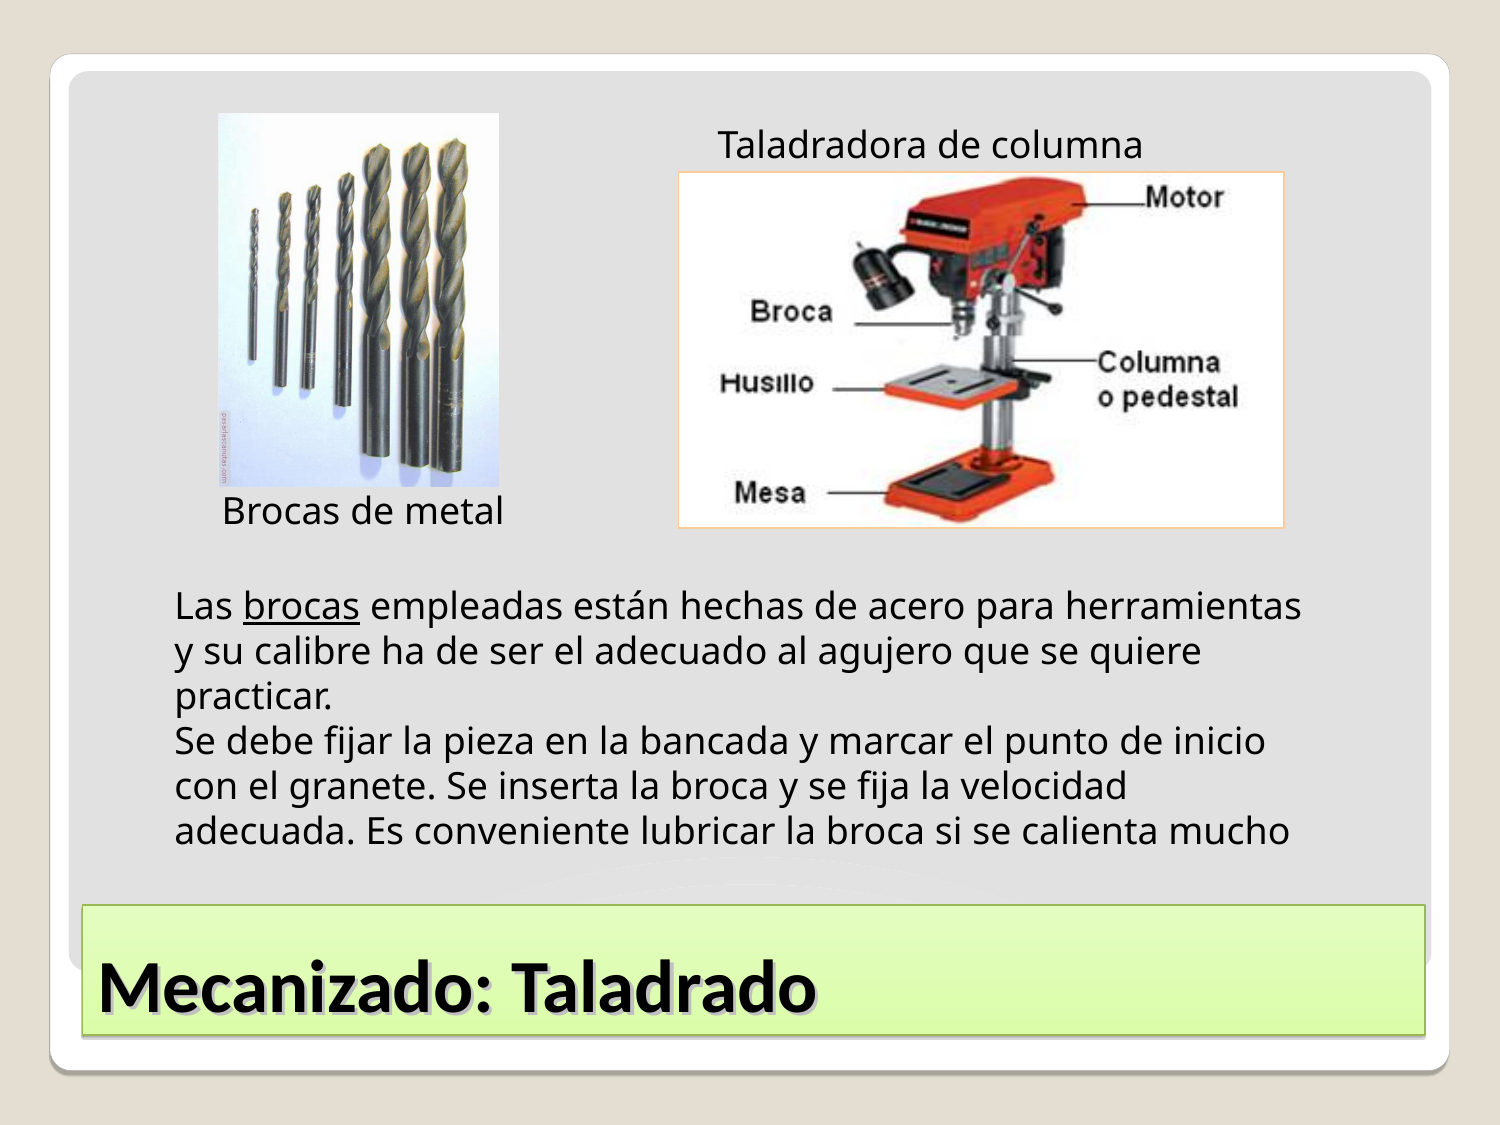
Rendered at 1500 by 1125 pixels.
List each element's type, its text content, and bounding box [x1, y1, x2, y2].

text_box Taladradora de columna [702, 113, 1188, 175]
picture [679, 172, 1284, 528]
text_box Las brocas empleadas están hechas de acero para herramientas y su calibre ha de ser el adecuado al agujero que se quiere practicar. Se debe fijar la pieza en la bancada y marcar el punto de inicio con el granete. Se inserta la broca y se fija la velocidad adecuada. Es conveniente lubricar la broca si se calienta mucho [159, 574, 1329, 953]
picture [218, 113, 499, 479]
text_box Brocas de metal [206, 479, 562, 541]
title Mecanizado: Taladrado [82, 905, 1426, 1036]
